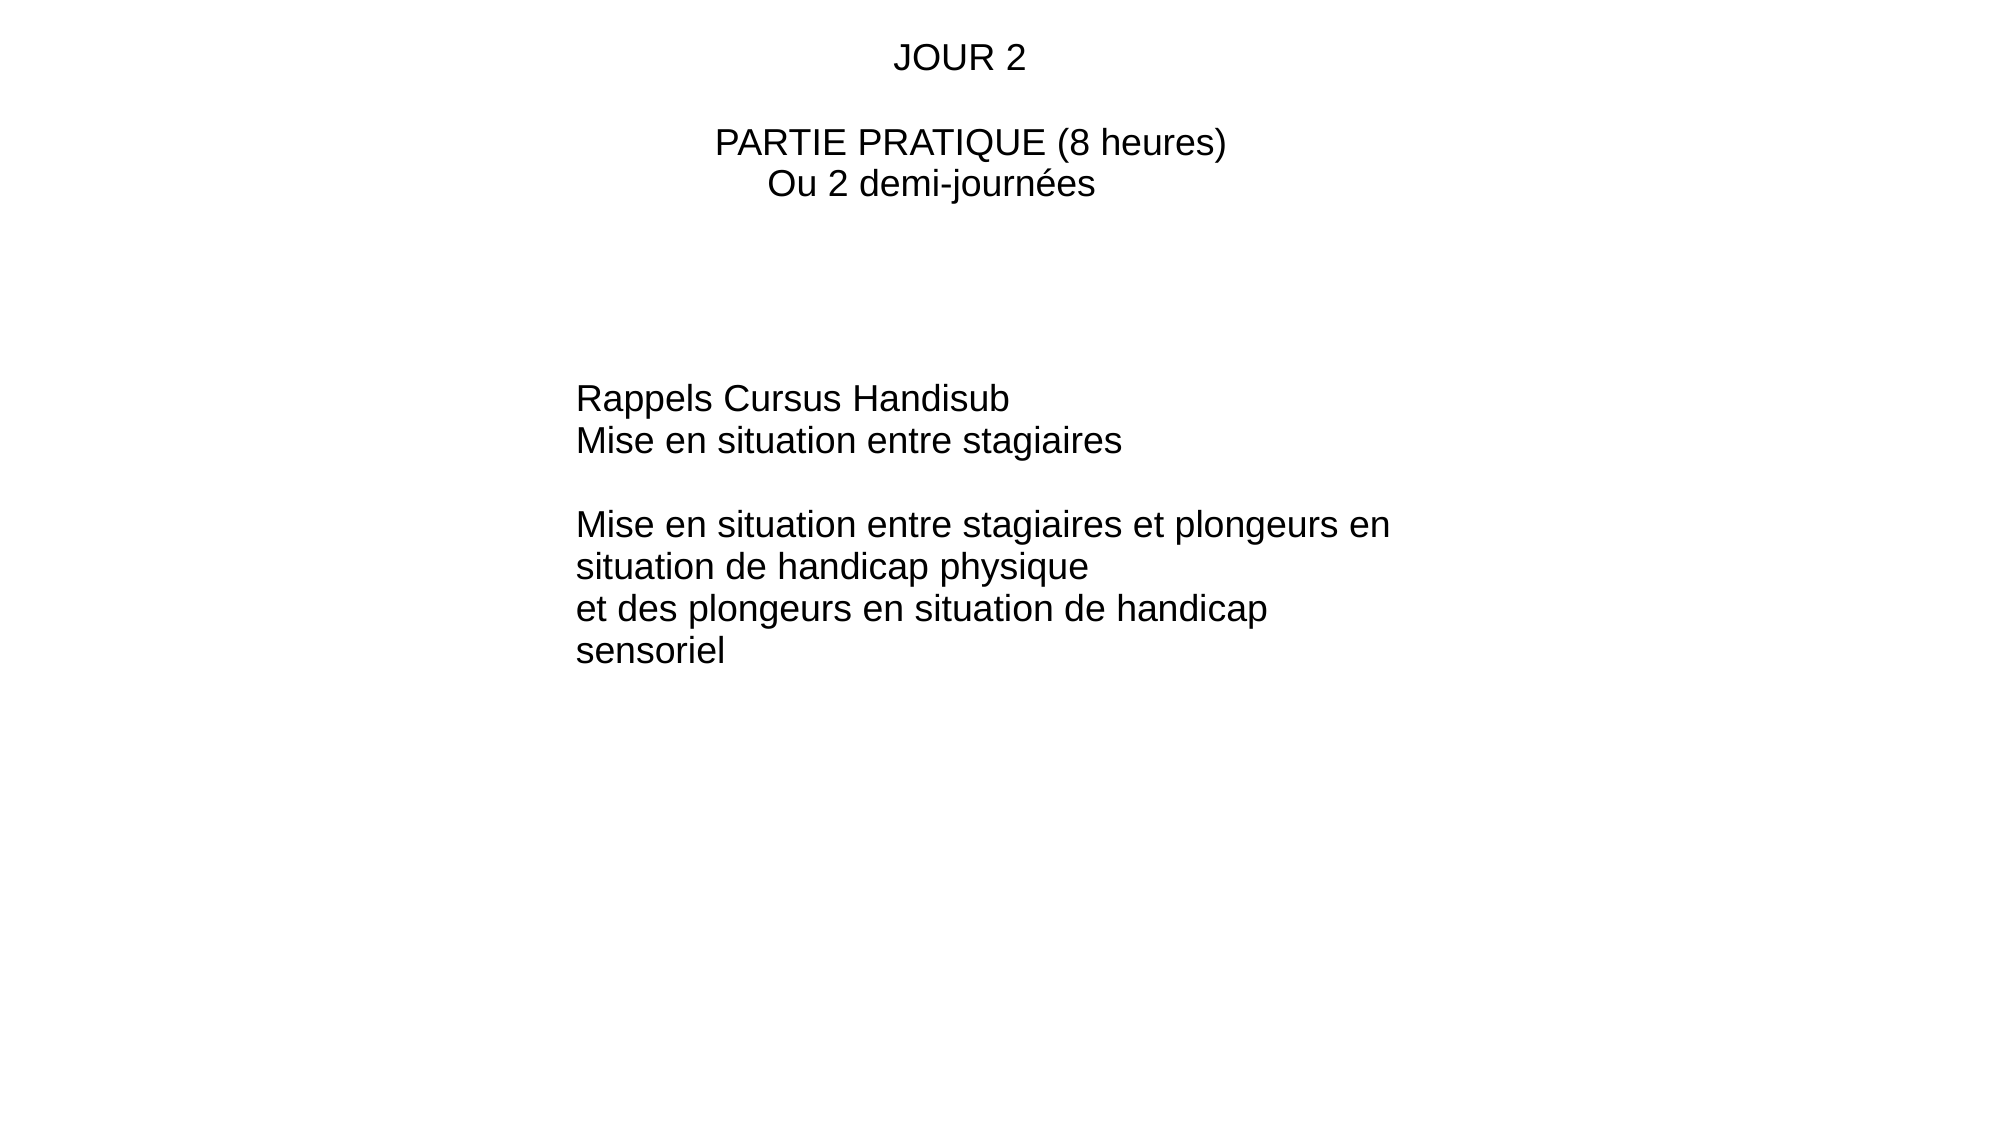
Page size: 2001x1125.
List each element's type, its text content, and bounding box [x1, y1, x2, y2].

text_box JOUR 2 PARTIE PRATIQUE (8 heures) Ou 2 demi-journées [679, 29, 1270, 255]
text_box Rappels Cursus Handisub Mise en situation entre stagiaires Mise en situation entre stagiaires et plongeurs en situation de handicap physique et des plongeurs en situation de handicap sensoriel [561, 370, 1418, 680]
